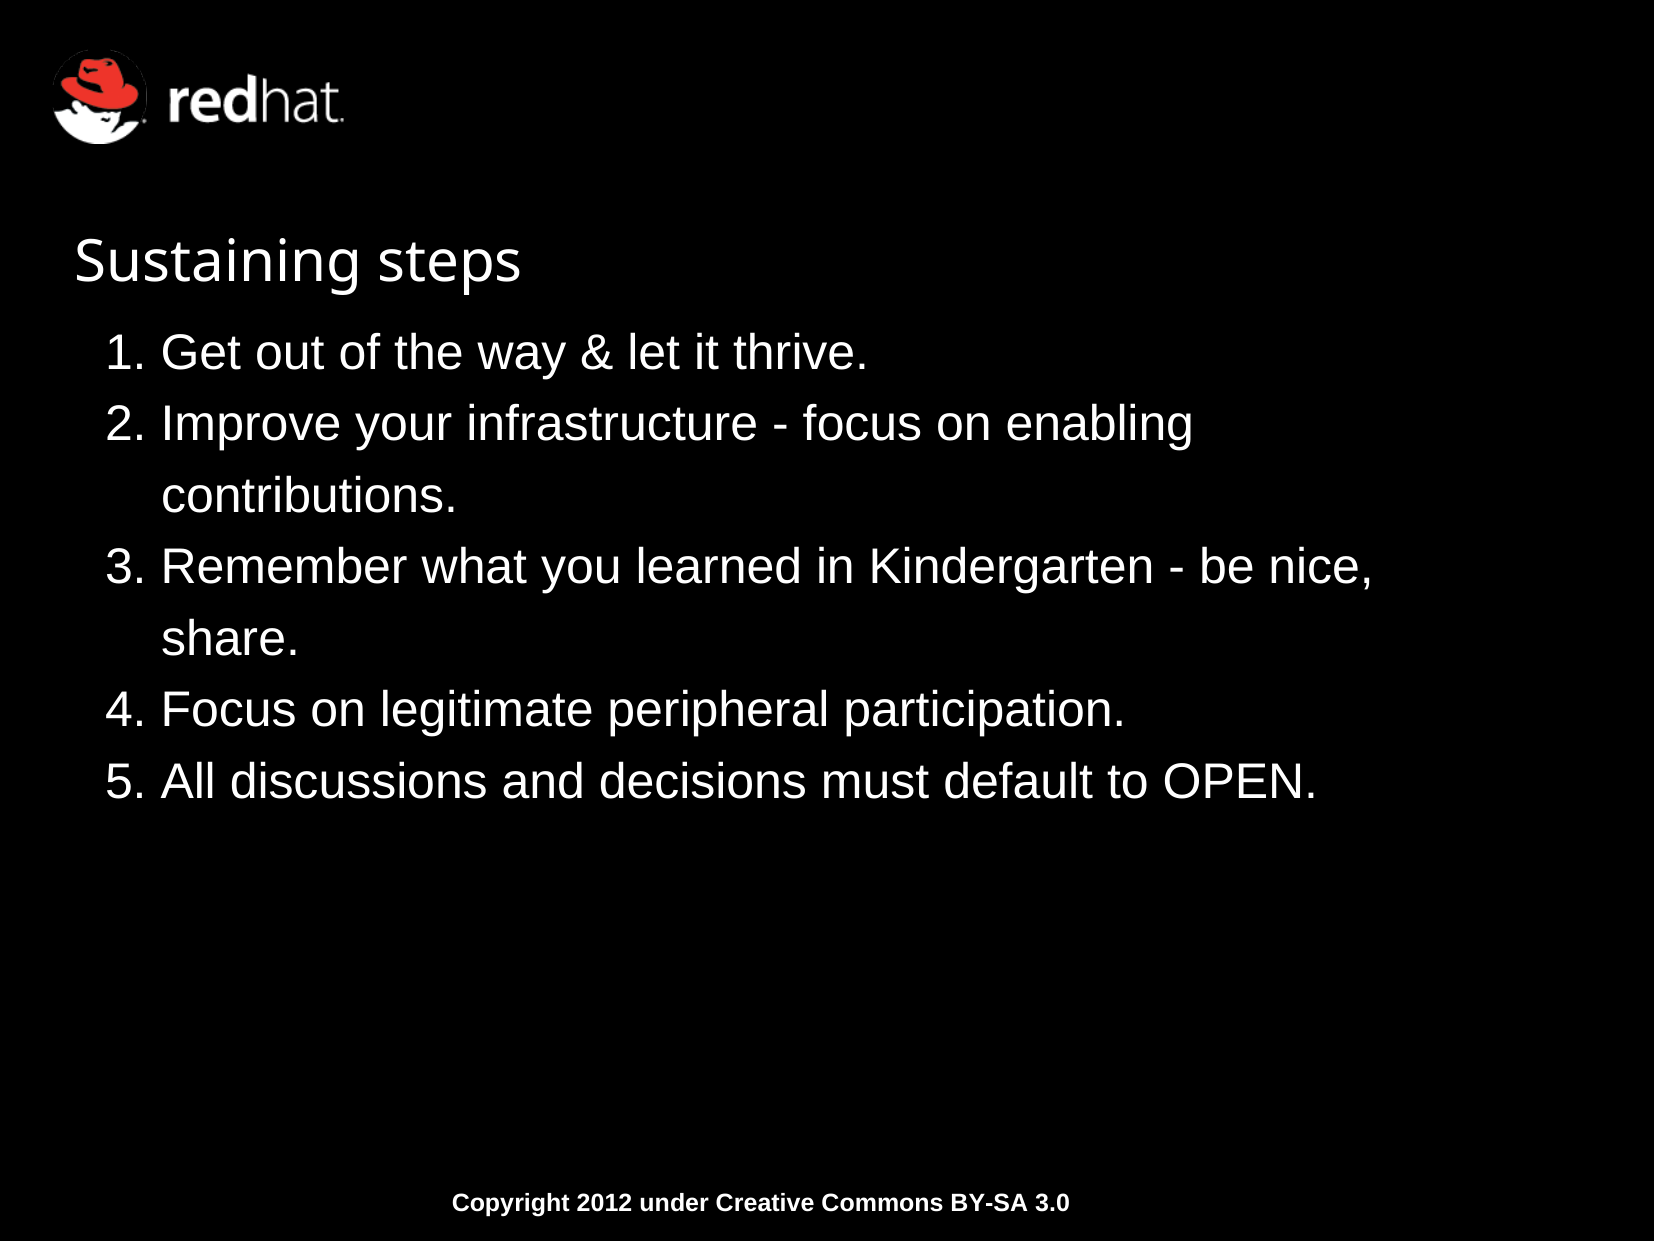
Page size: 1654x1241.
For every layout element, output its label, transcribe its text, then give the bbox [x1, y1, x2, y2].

list 1. Get out of the way & let it thrive. 2. Improve your infrastructure - focus on enabling contributions. 3. Remember what you learned in Kindergarten - be nice, share. 4. Focus on legitimate peripheral participation. 5. All discussions and decisions must default to OPEN. [77, 324, 1500, 1186]
picture [52, 49, 345, 144]
title Sustaining steps [74, 199, 1506, 318]
